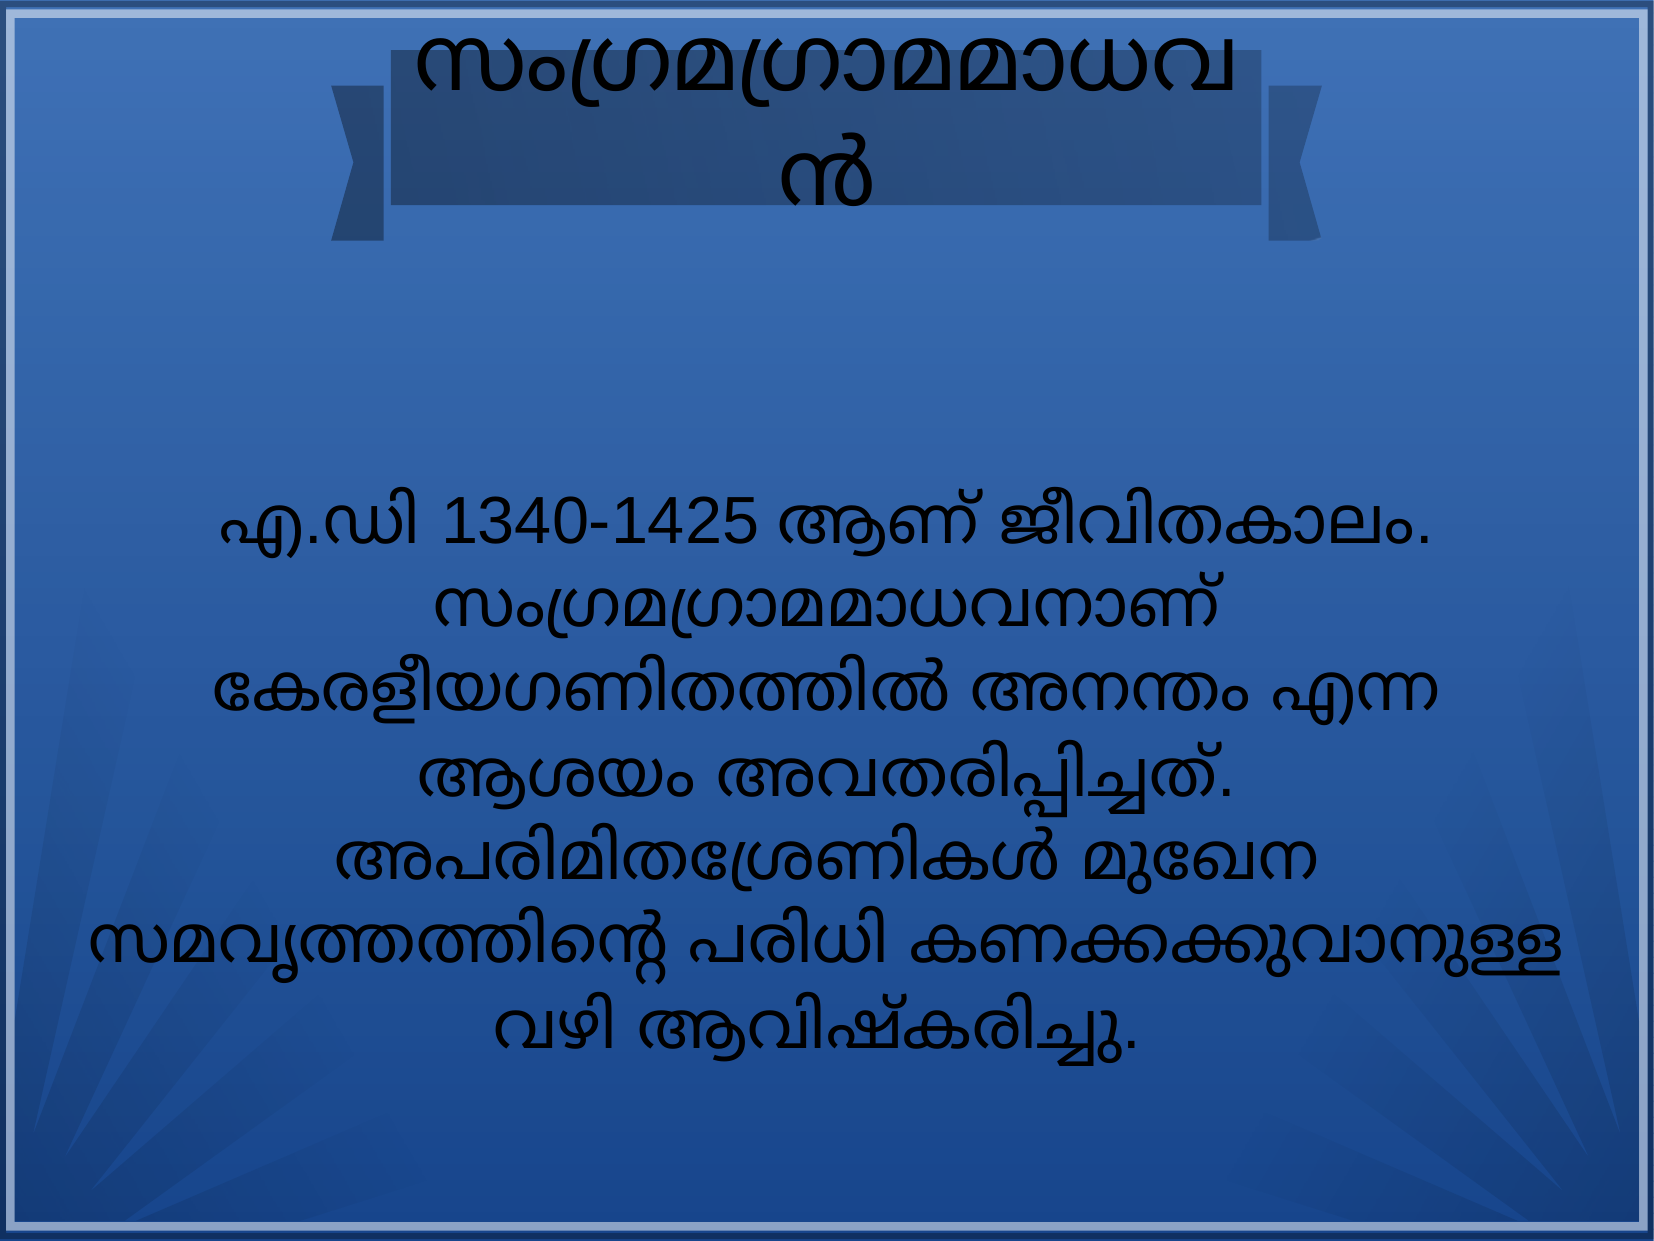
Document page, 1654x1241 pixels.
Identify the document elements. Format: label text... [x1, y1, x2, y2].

title സംഗ്രമഗ്രാമമാധവൻ [389, 47, 1264, 205]
subtitle എ.ഡി 1340-1425 ആണ് ജീവിതകാലം. സംഗ്രമഗ്രാമമാധവനാണ് കേരളീയഗണിതത്തിൽ അനന്തം എന്ന ആശയം അവതരിപ്പിച്ചത്. അപരിമിതശ്രേണികൾ മുഖേന സമവൃത്തത്തിന്റെ പരിധി കണക്കക്കുവാനുള്ള വഴി ആവിഷ്കരിച്ചു. [82, 299, 1571, 1241]
